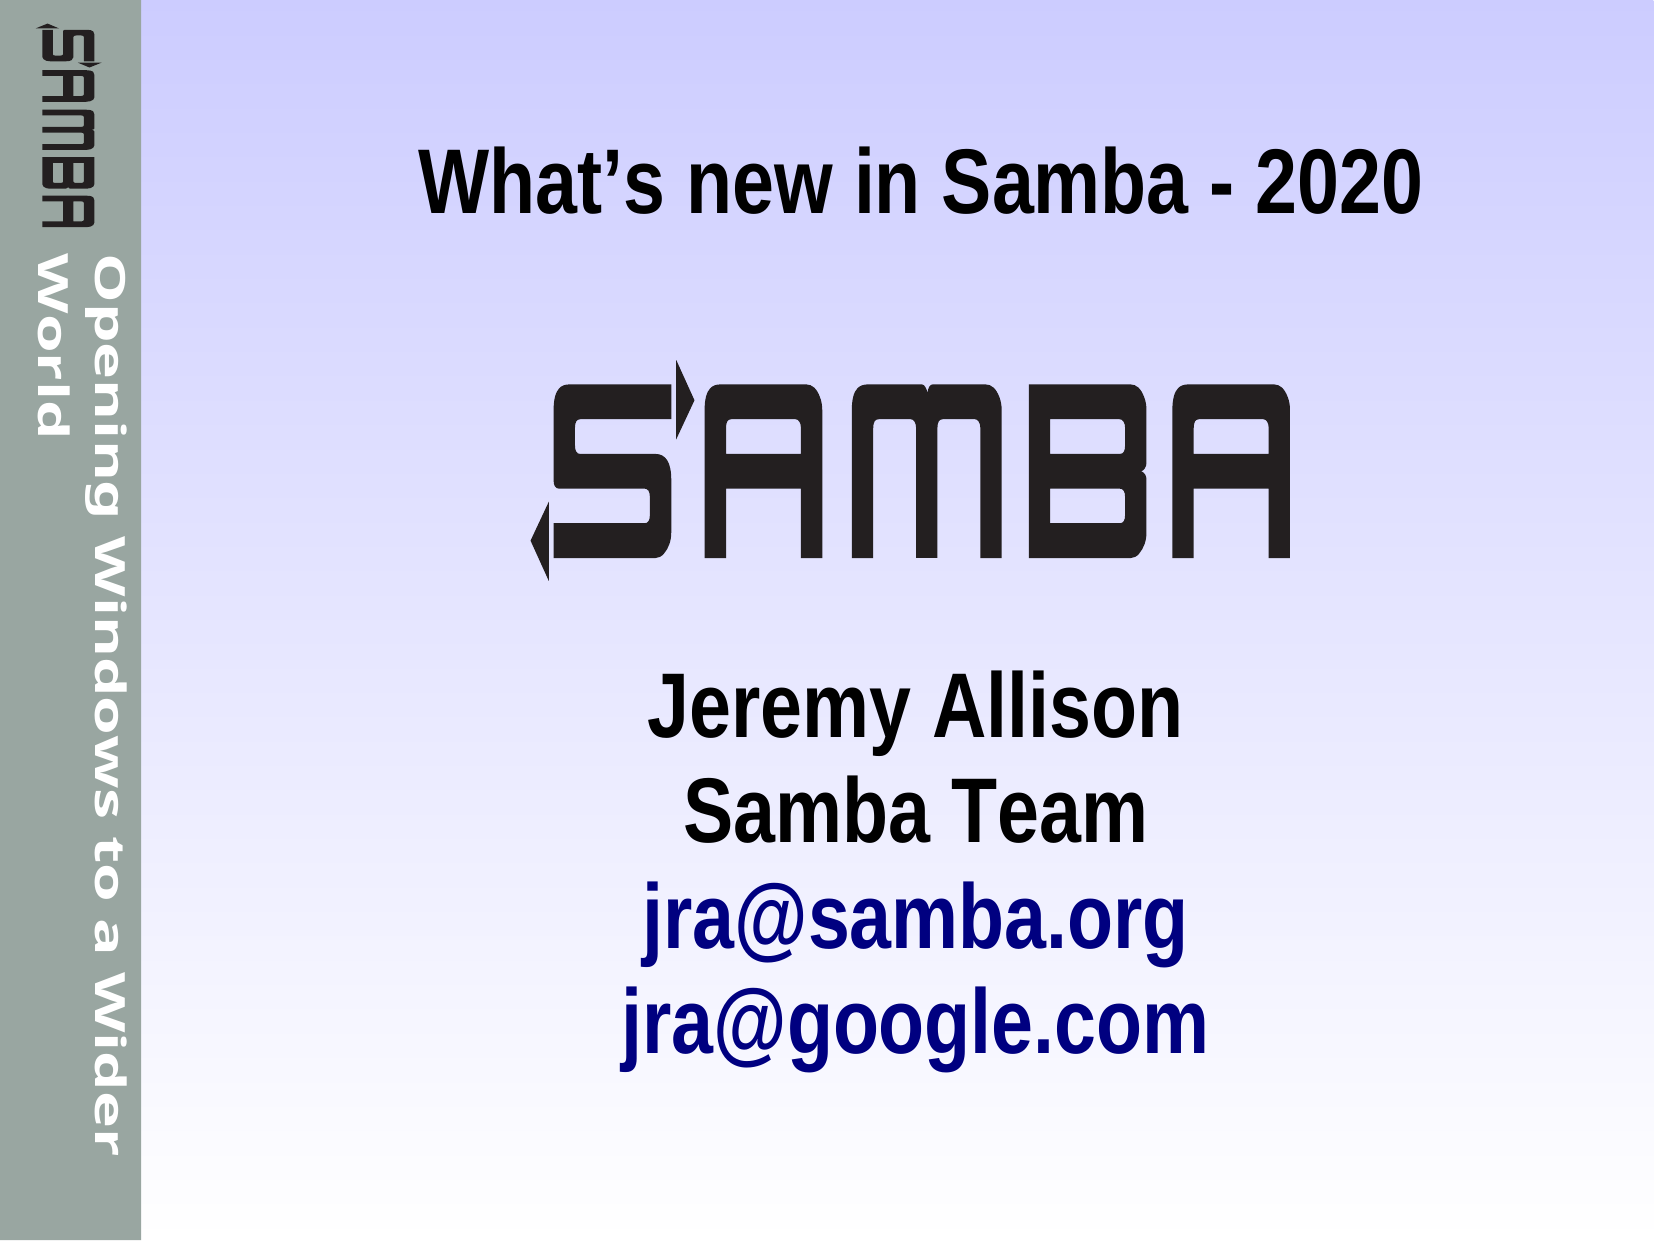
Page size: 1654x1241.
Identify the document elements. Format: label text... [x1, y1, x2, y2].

title Jeremy Allison Samba Team jra@samba.org jra@google.com [210, 609, 1623, 1115]
title What’s new in Samba - 2020 [215, 74, 1628, 286]
picture [530, 360, 1291, 581]
